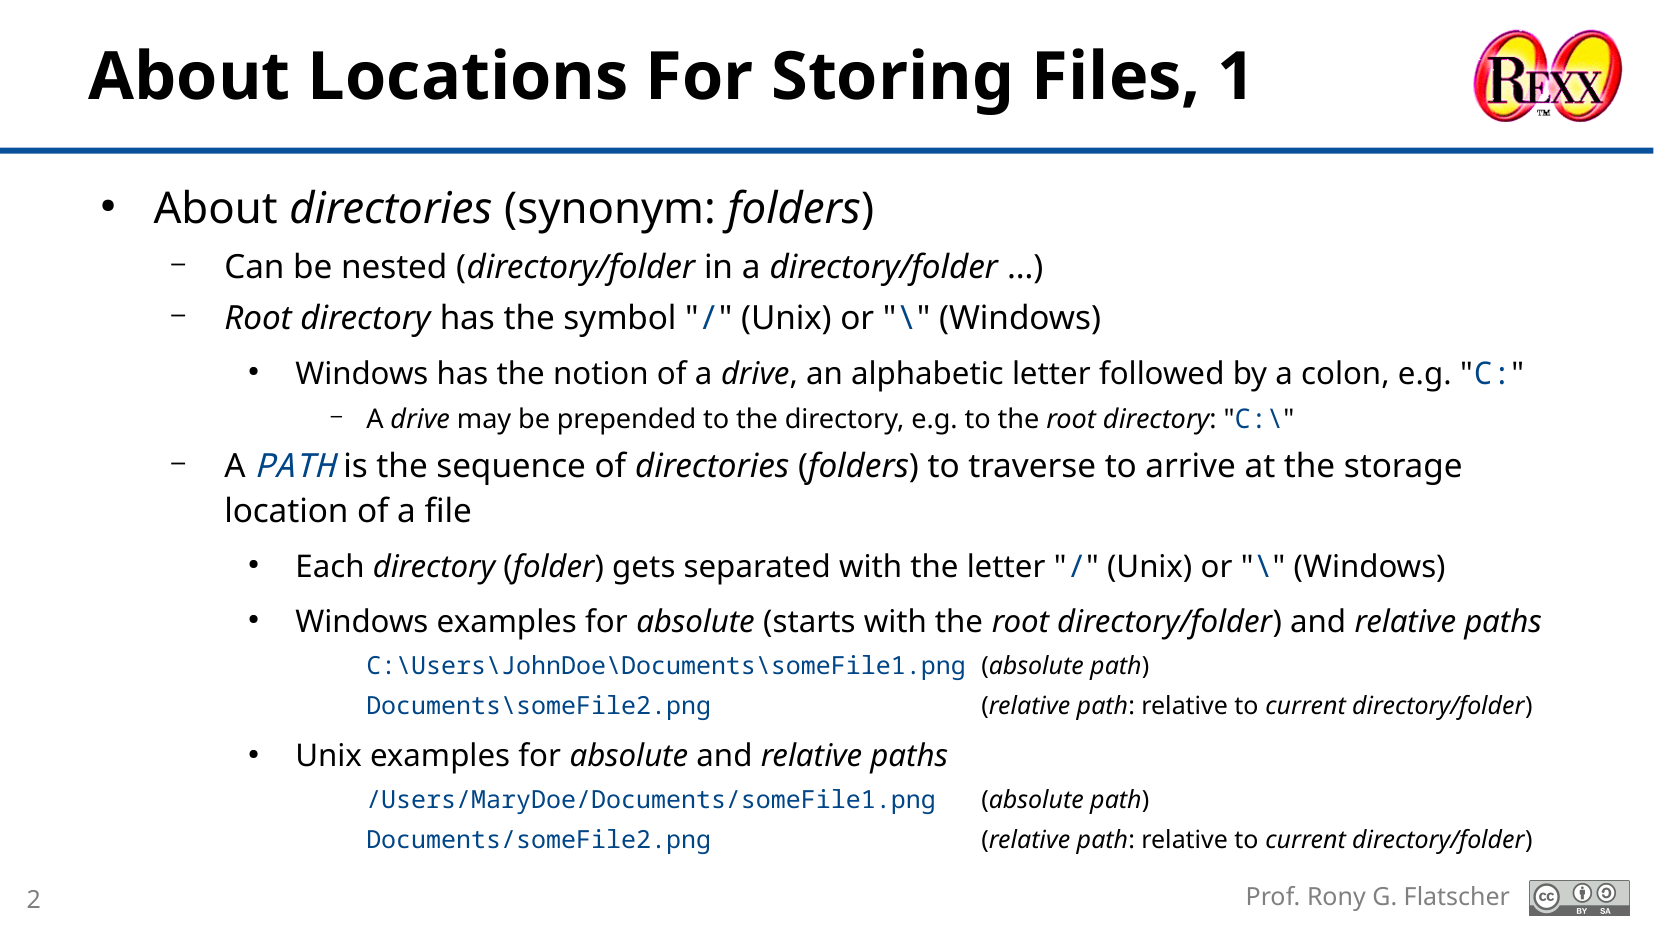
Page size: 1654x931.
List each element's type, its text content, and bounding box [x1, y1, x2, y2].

list About directories (synonym: folders) Can be nested (directory/folder in a directory/folder …) Root directory has the symbol "/" (Unix) or "\" (Windows) Windows has the notion of a drive, an alphabetic letter followed by a colon, e.g. "C:" A drive may be prepended to the directory, e.g. to the root directory: "C:\" A PATH is the sequence of directories (folders) to traverse to arrive at the storage location of a file Each directory (folder) gets separated with the letter "/" (Unix) or "\" (Windows) Windows examples for absolute (starts with the root directory/folder) and relative paths C:\Users\JohnDoe\Documents\someFile1.png (absolute path) Documents\someFile2.png (relative path: relative to current directory/folder) Unix examples for absolute and relative paths /Users/MaryDoe/Documents/someFile1.png (absolute path) Documents/someFile2.png (relative path: relative to current directory/folder) [82, 177, 1573, 857]
title About Locations For Storing Files, 1 [29, 0, 1654, 148]
